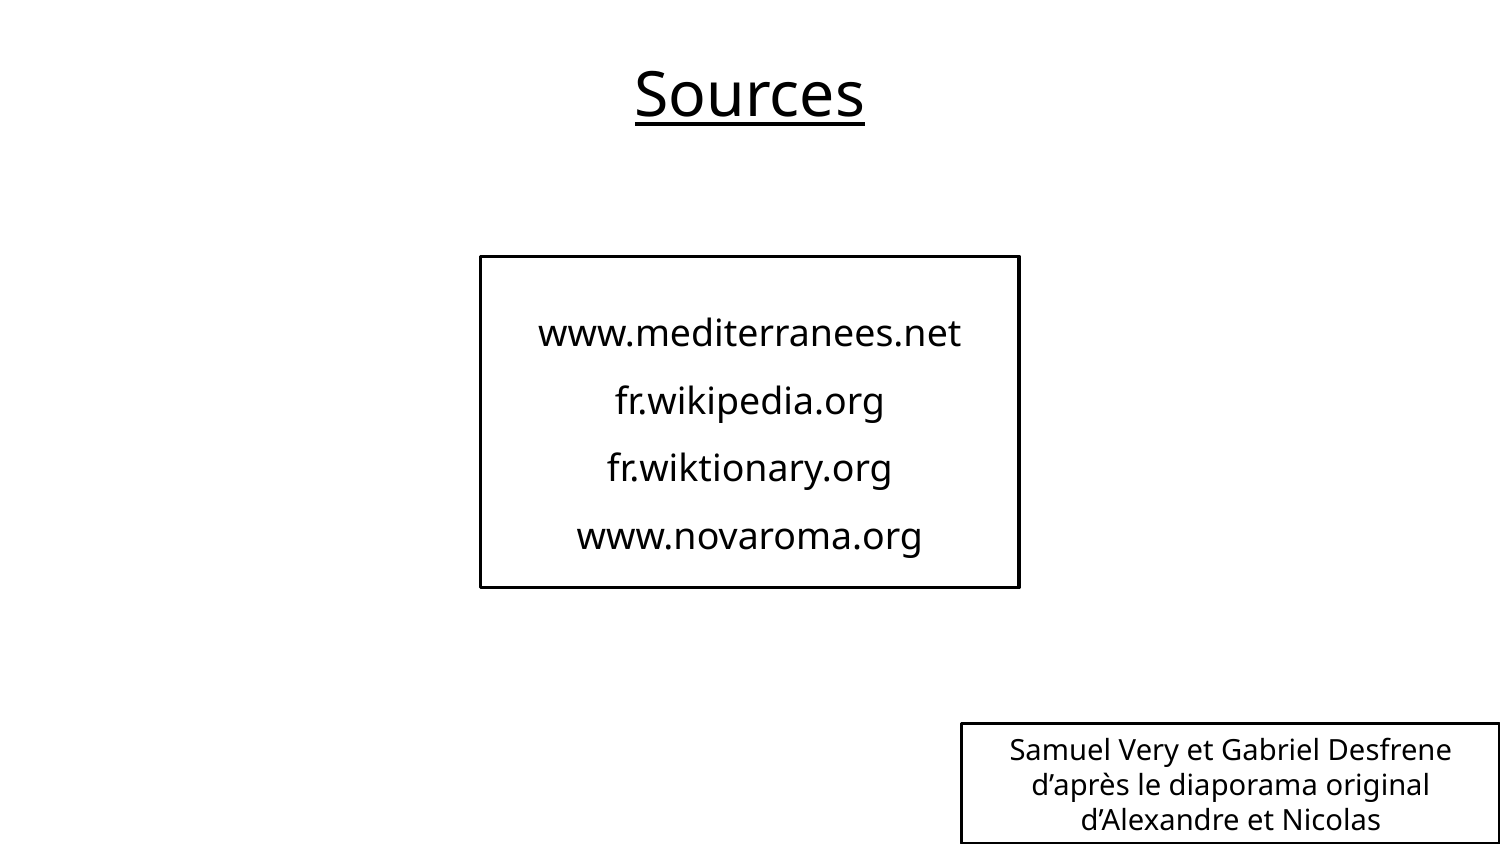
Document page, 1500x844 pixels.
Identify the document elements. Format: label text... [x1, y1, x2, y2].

text_box Sources [358, 48, 1141, 158]
text_box www.mediterranees.net fr.wikipedia.org fr.wiktionary.org www.novaroma.org [480, 256, 1019, 588]
text_box Samuel Very et Gabriel Desfrene d’après le diaporama original d’Alexandre et Nicolas [961, 723, 1500, 844]
